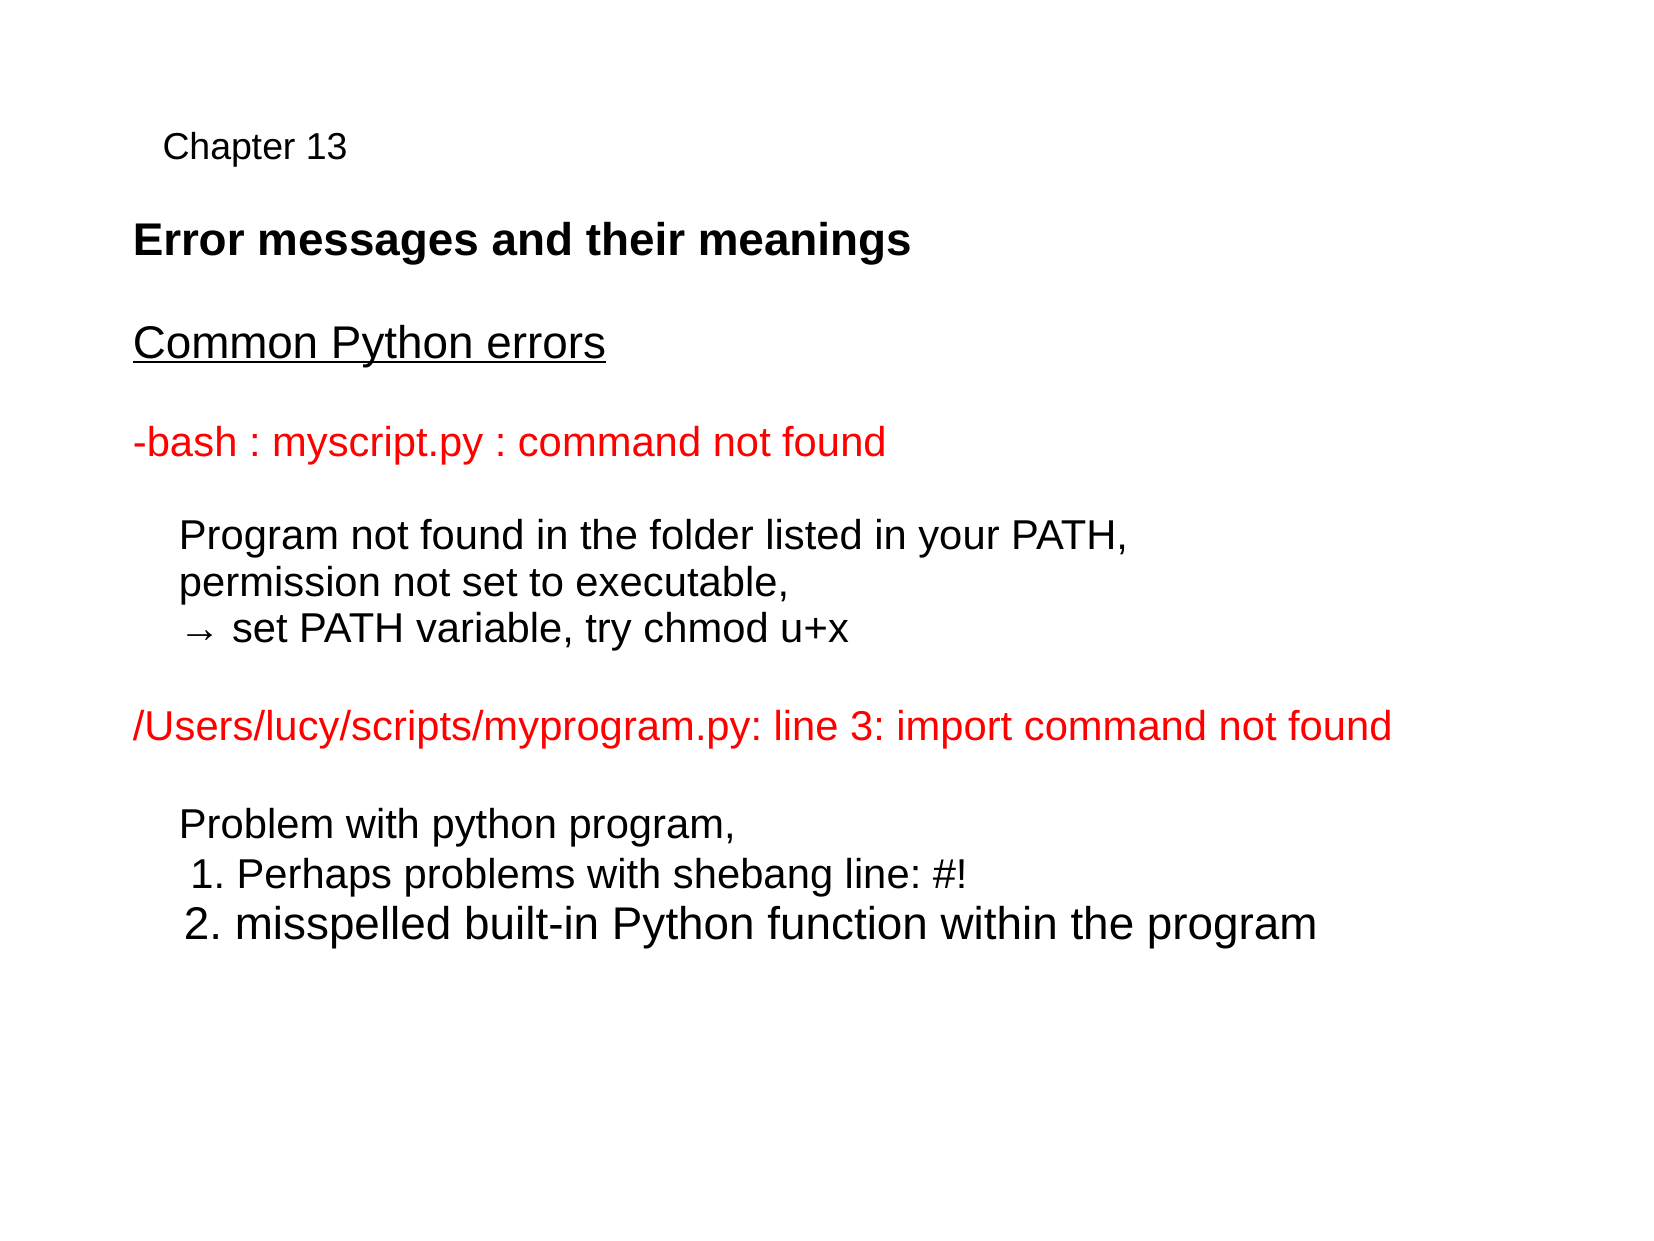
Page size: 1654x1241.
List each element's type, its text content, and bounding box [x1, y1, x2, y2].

text_box Chapter 13 [147, 118, 384, 175]
text_box Error messages and their meanings Common Python errors -bash : myscript.py : command not found Program not found in the folder listed in your PATH, permission not set to executable, → set PATH variable, try chmod u+x /Users/lucy/scripts/myprogram.py: line 3: import command not found Problem with python program, 1. Perhaps problems with shebang line: #! 2. misspelled built-in Python function within the program [118, 206, 1565, 1005]
